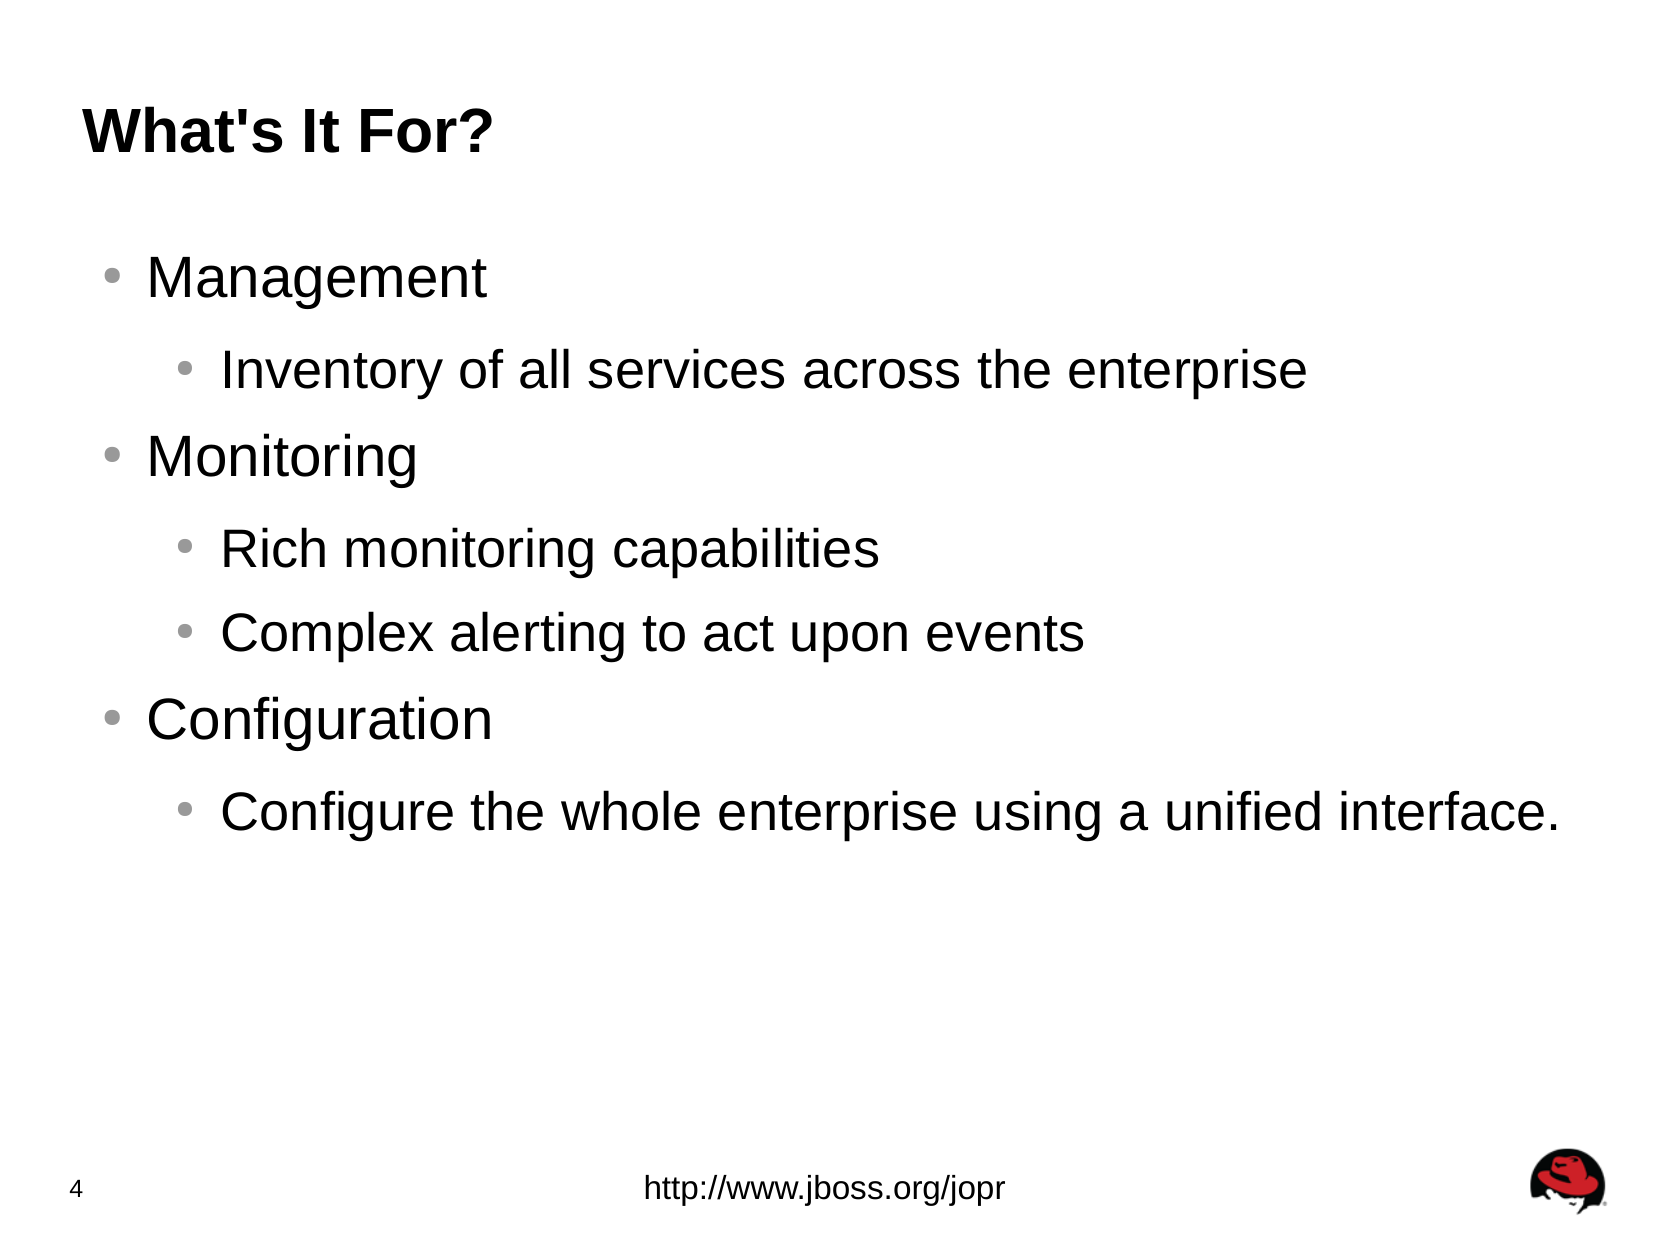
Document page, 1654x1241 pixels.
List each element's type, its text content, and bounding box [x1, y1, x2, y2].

title What's It For? [82, 45, 1571, 218]
picture [1529, 1146, 1613, 1224]
list Management Inventory of all services across the enterprise Monitoring Rich monitoring capabilities Complex alerting to act upon events Configuration Configure the whole enterprise using a unified interface. [86, 244, 1576, 1024]
